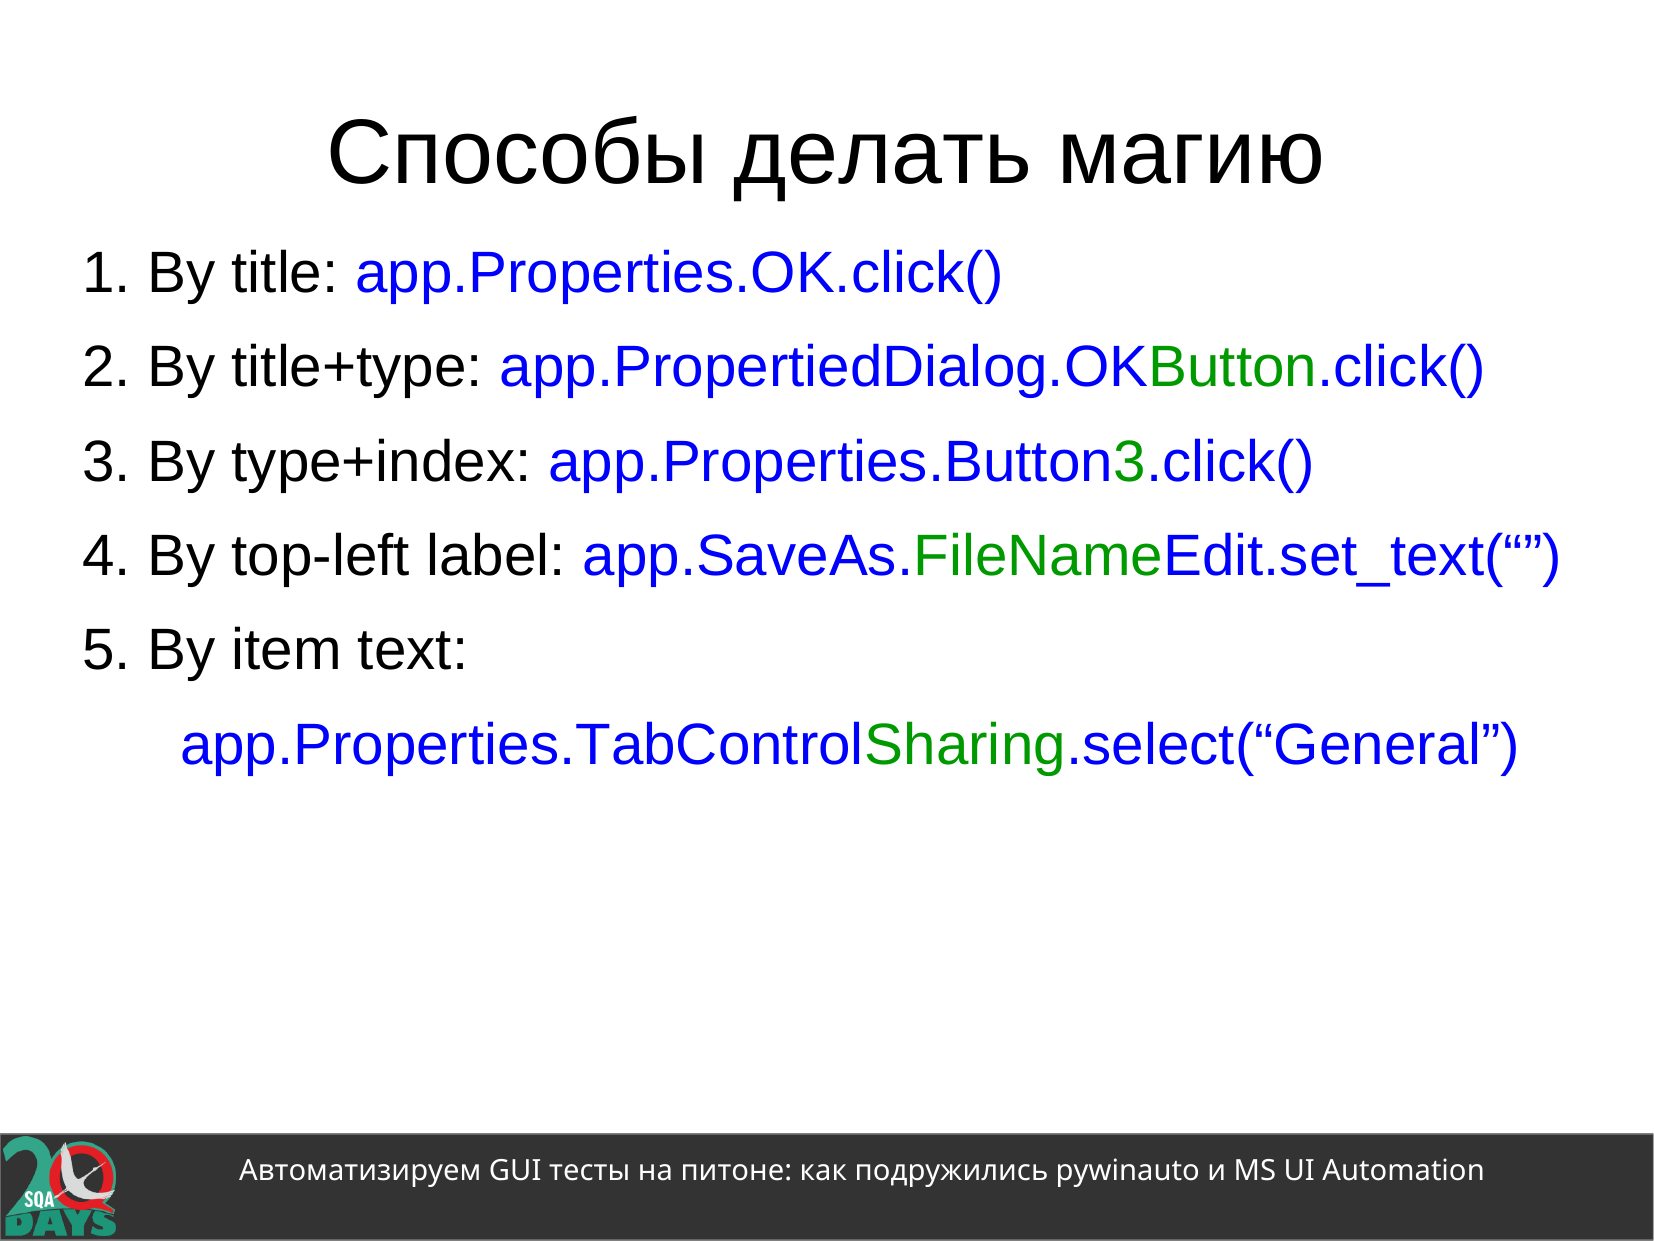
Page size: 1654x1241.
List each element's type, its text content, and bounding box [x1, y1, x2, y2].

text_box Автоматизируем GUI тесты на питоне: как подружились pywinauto и MS UI Automation [224, 1145, 1607, 1229]
title Способы делать магию [82, 49, 1571, 240]
text_box [0, 1133, 1654, 1241]
subtitle 1. By title: app.Properties.OK.click() 2. By title+type: app.PropertiedDialog.OKButton.click() 3. By type+index: app.Properties.Button3.click() 4. By top-left label: app.SaveAs.FileNameEdit.set_text(“”) 5. By item text: app.Properties.TabControlSharing.select(“General”) [82, 240, 1571, 1059]
picture [3, 1136, 116, 1236]
